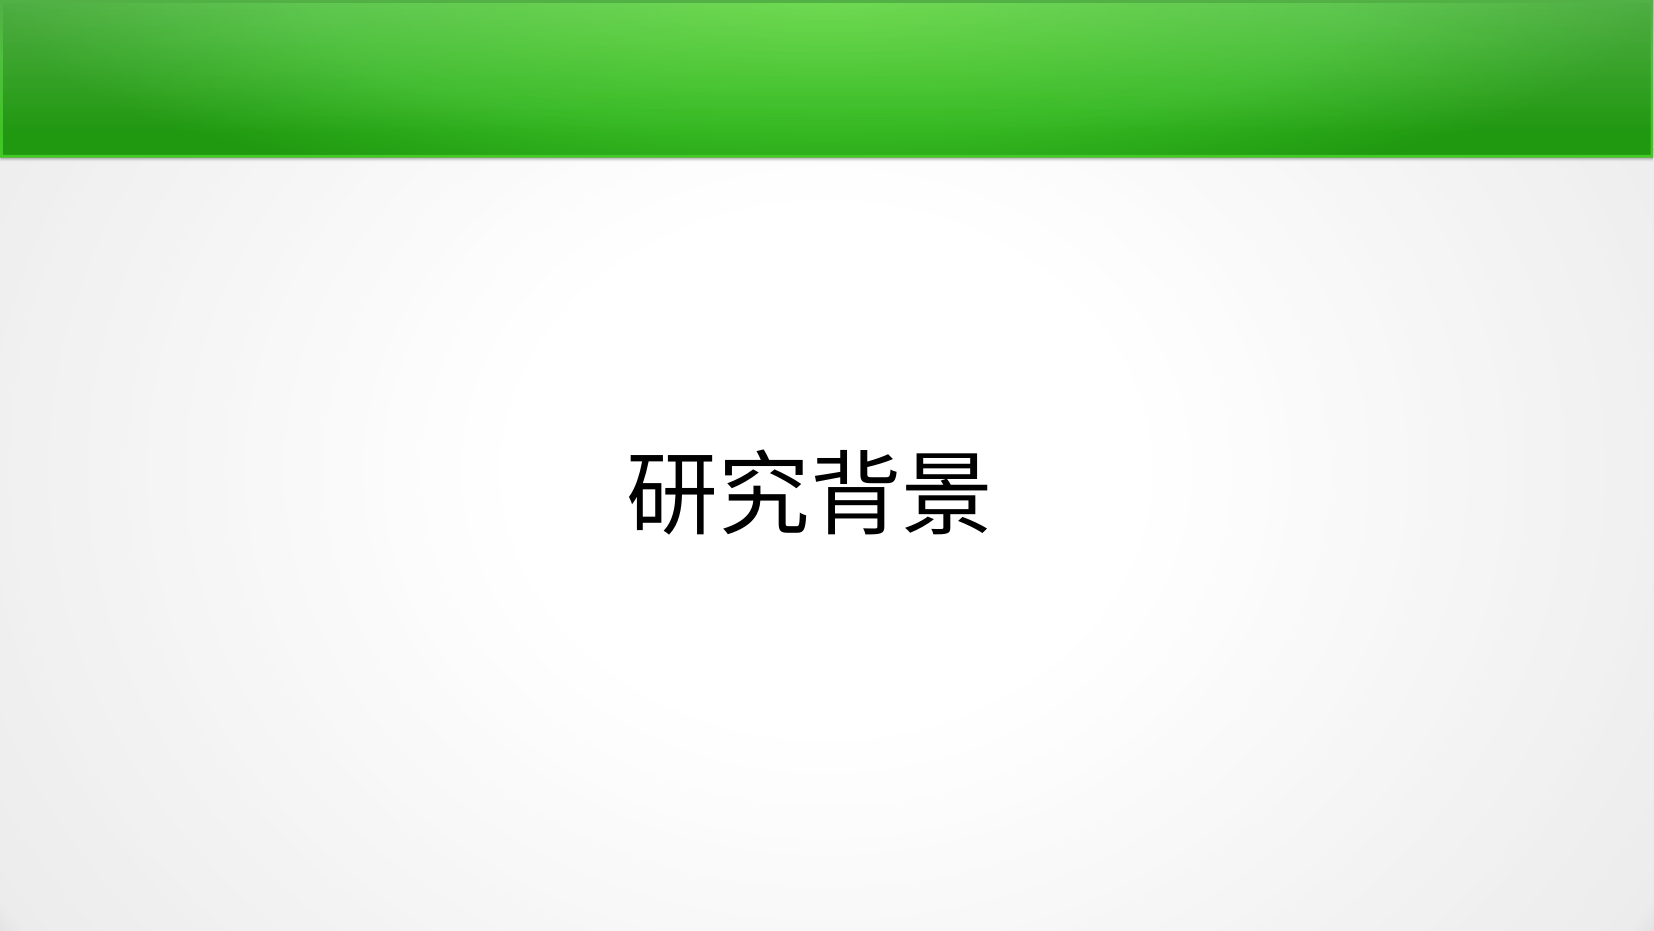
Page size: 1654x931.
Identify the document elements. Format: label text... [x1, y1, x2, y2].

subtitle 研究背景 [82, 217, 1538, 758]
